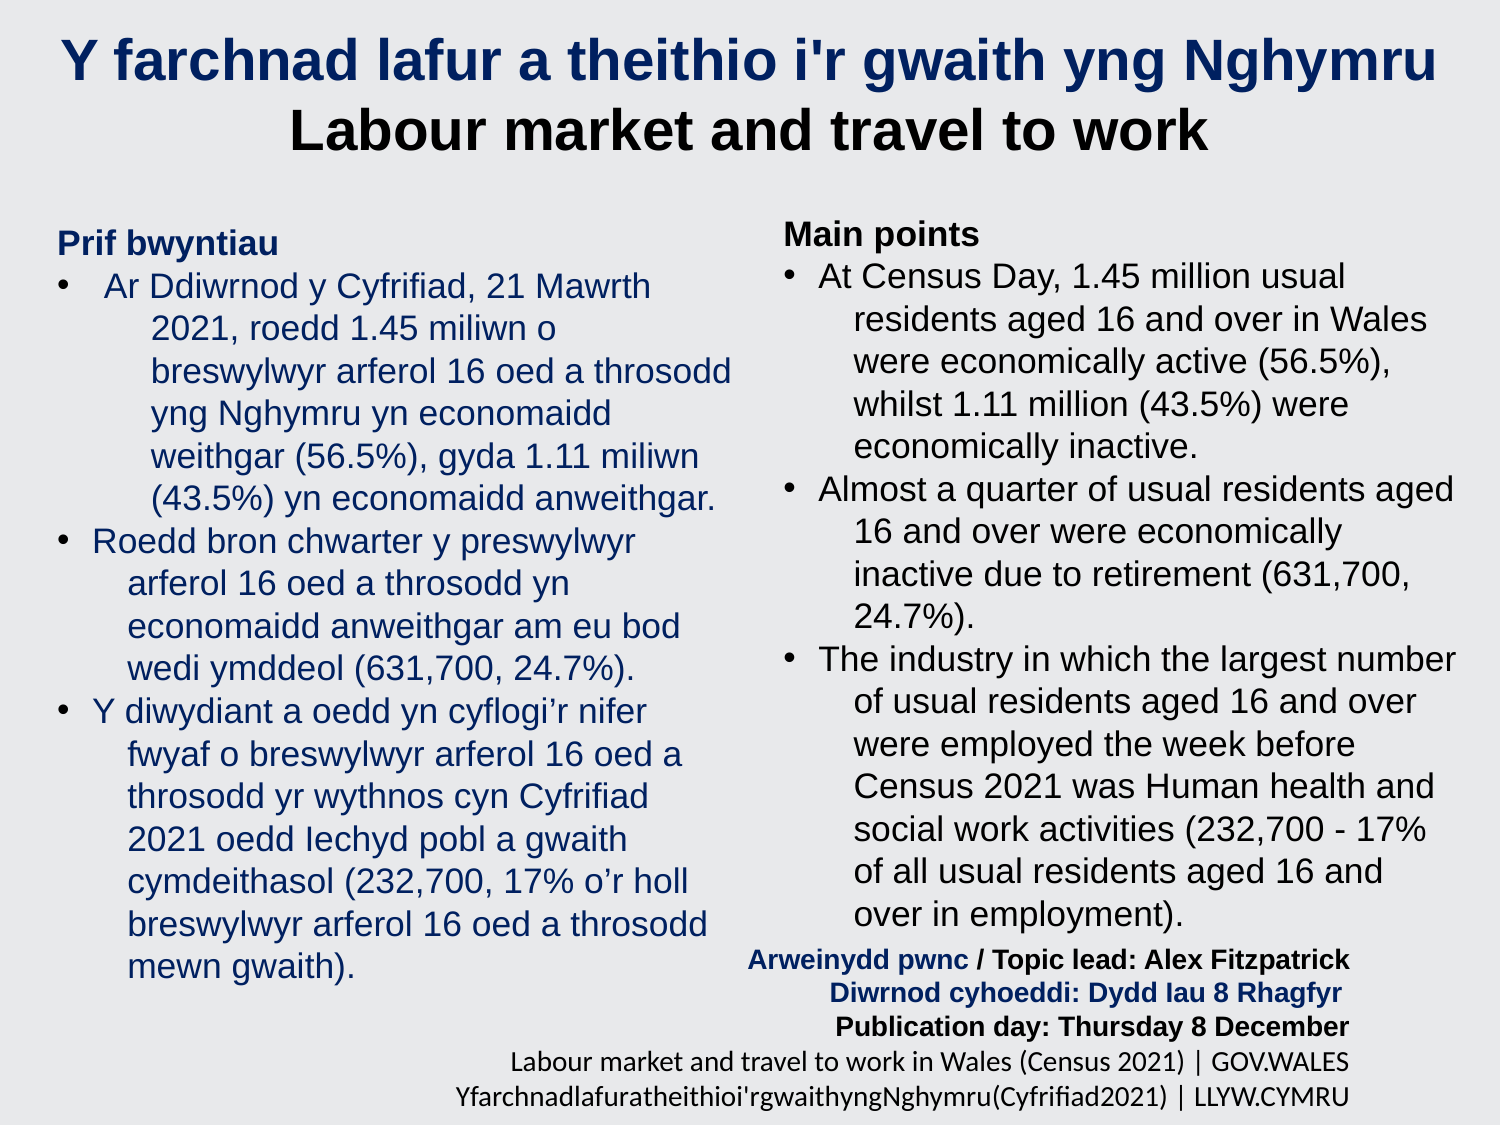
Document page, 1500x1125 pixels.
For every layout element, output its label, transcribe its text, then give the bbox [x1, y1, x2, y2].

text_box Prif bwyntiau Ar Ddiwrnod y Cyfrifiad, 21 Mawrth 2021, roedd 1.45 miliwn o breswylwyr arferol 16 oed a throsodd yng Nghymru yn economaidd weithgar (56.5%), gyda 1.11 miliwn (43.5%) yn economaidd anweithgar. Roedd bron chwarter y preswylwyr arferol 16 oed a throsodd yn economaidd anweithgar am eu bod wedi ymddeol (631,700, 24.7%). Y diwydiant a oedd yn cyflogi’r nifer fwyaf o breswylwyr arferol 16 oed a throsodd yr wythnos cyn Cyfrifiad 2021 oedd Iechyd pobl a gwaith cymdeithasol (232,700, 17% o’r holl breswylwyr arferol 16 oed a throsodd mewn gwaith). [41, 212, 752, 958]
text_box Main points At Census Day, 1.45 million usual residents aged 16 and over in Wales were economically active (56.5%), whilst 1.11 million (43.5%) were economically inactive. Almost a quarter of usual residents aged 16 and over were economically inactive due to retirement (631,700, 24.7%). The industry in which the largest number of usual residents aged 16 and over were employed the week before Census 2021 was Human health and social work activities (232,700 - 17% of all usual residents aged 16 and over in employment). [768, 203, 1478, 943]
text_box Arweinydd pwnc / Topic lead: Alex Fitzpatrick Diwrnod cyhoeddi: Dydd Iau 8 Rhagfyr Publication day: Thursday 8 December Labour market and travel to work in Wales (Census 2021) | GOV.WALES Y farchnad lafur a theithio i'r gwaith yng Nghymru (Cyfrifiad 2021) | LLYW.CYMRU [440, 933, 1497, 1122]
title Y farchnad lafur a theithio i'r gwaith yng Nghymru Labour market and travel to work [22, 3, 1478, 181]
